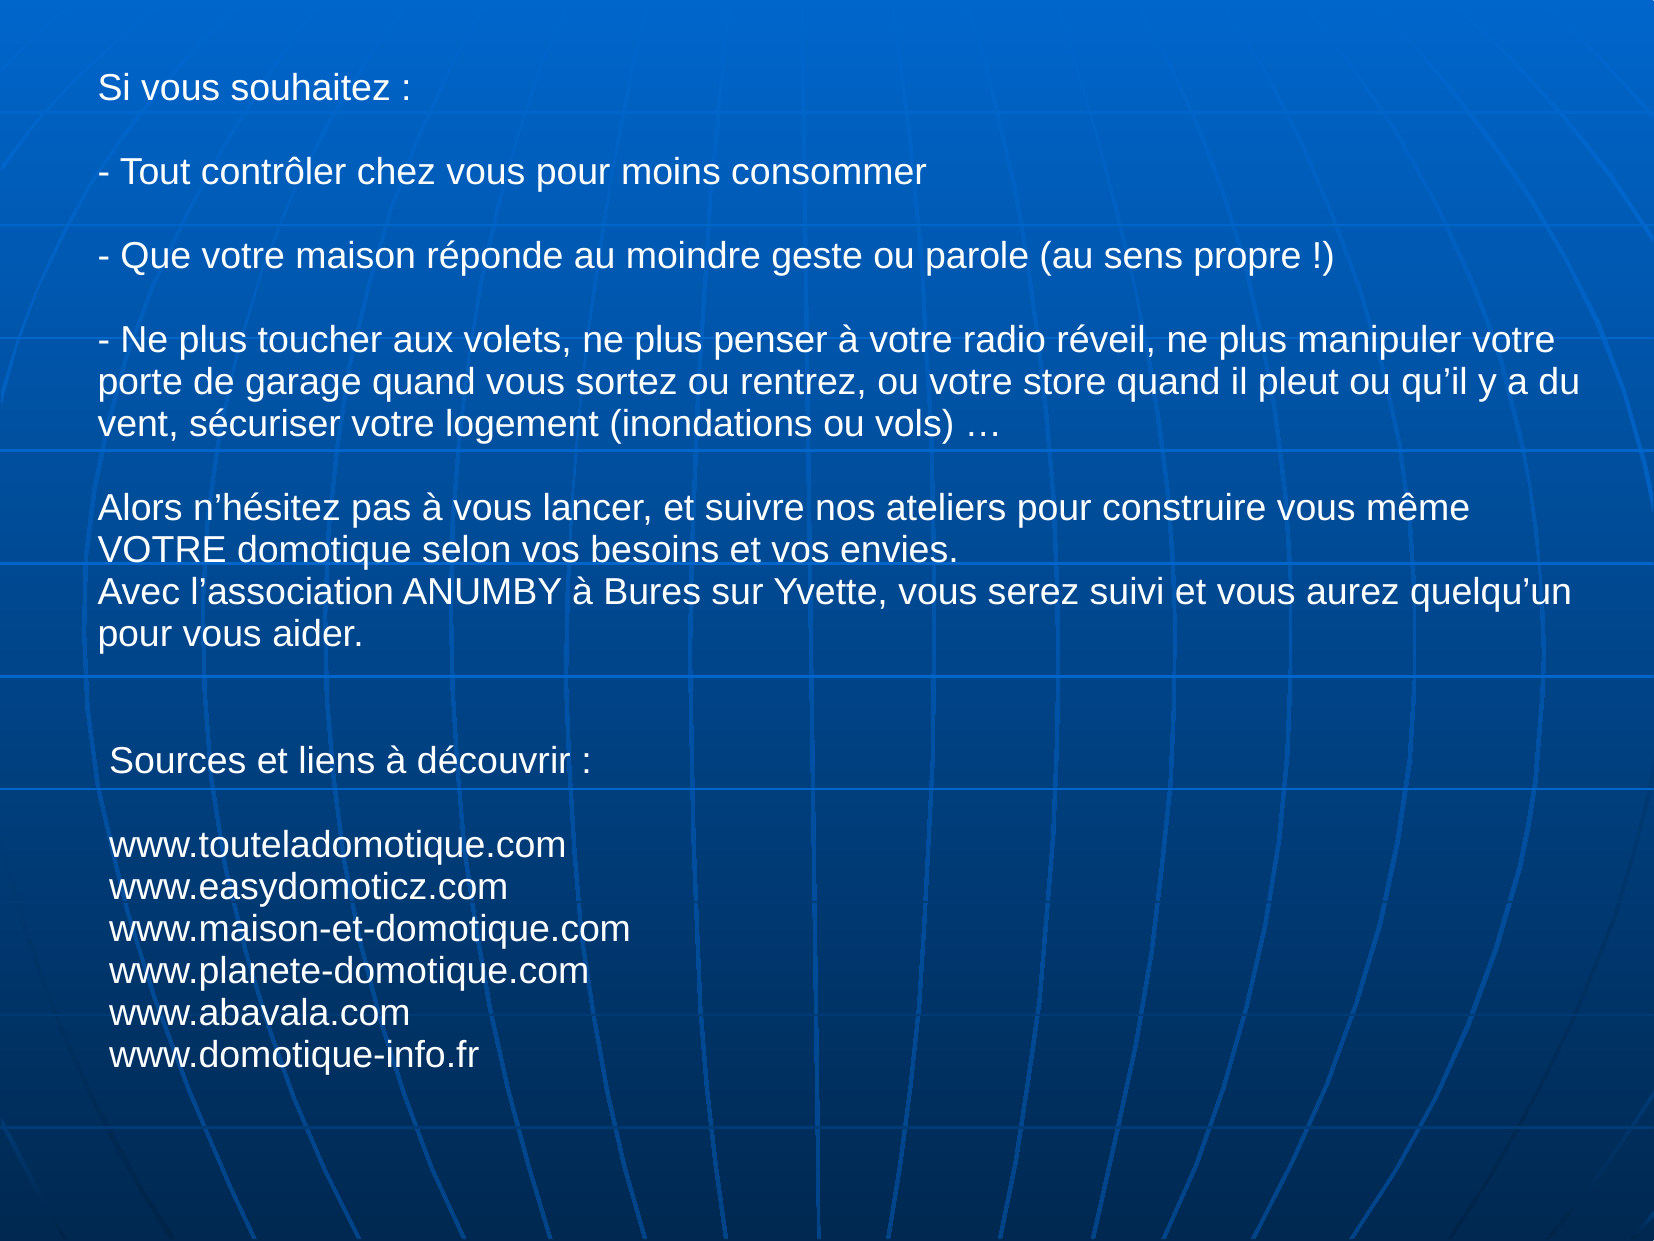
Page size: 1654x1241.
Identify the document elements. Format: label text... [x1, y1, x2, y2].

text_box Sources et liens à découvrir : www.touteladomotique.com www.easydomoticz.com www.maison-et-domotique.com www.planete-domotique.com www.abavala.com www.domotique-info.fr [94, 732, 1595, 1134]
text_box Si vous souhaitez : - Tout contrôler chez vous pour moins consommer - Que votre maison réponde au moindre geste ou parole (au sens propre !) - Ne plus toucher aux volets, ne plus penser à votre radio réveil, ne plus manipuler votre porte de garage quand vous sortez ou rentrez, ou votre store quand il pleut ou qu’il y a du vent, sécuriser votre logement (inondations ou vols) … Alors n’hésitez pas à vous lancer, et suivre nos ateliers pour construire vous même VOTRE domotique selon vos besoins et vos envies. Avec l’association ANUMBY à Bures sur Yvette, vous serez suivi et vous aurez quelqu’un pour vous aider. [82, 59, 1607, 662]
